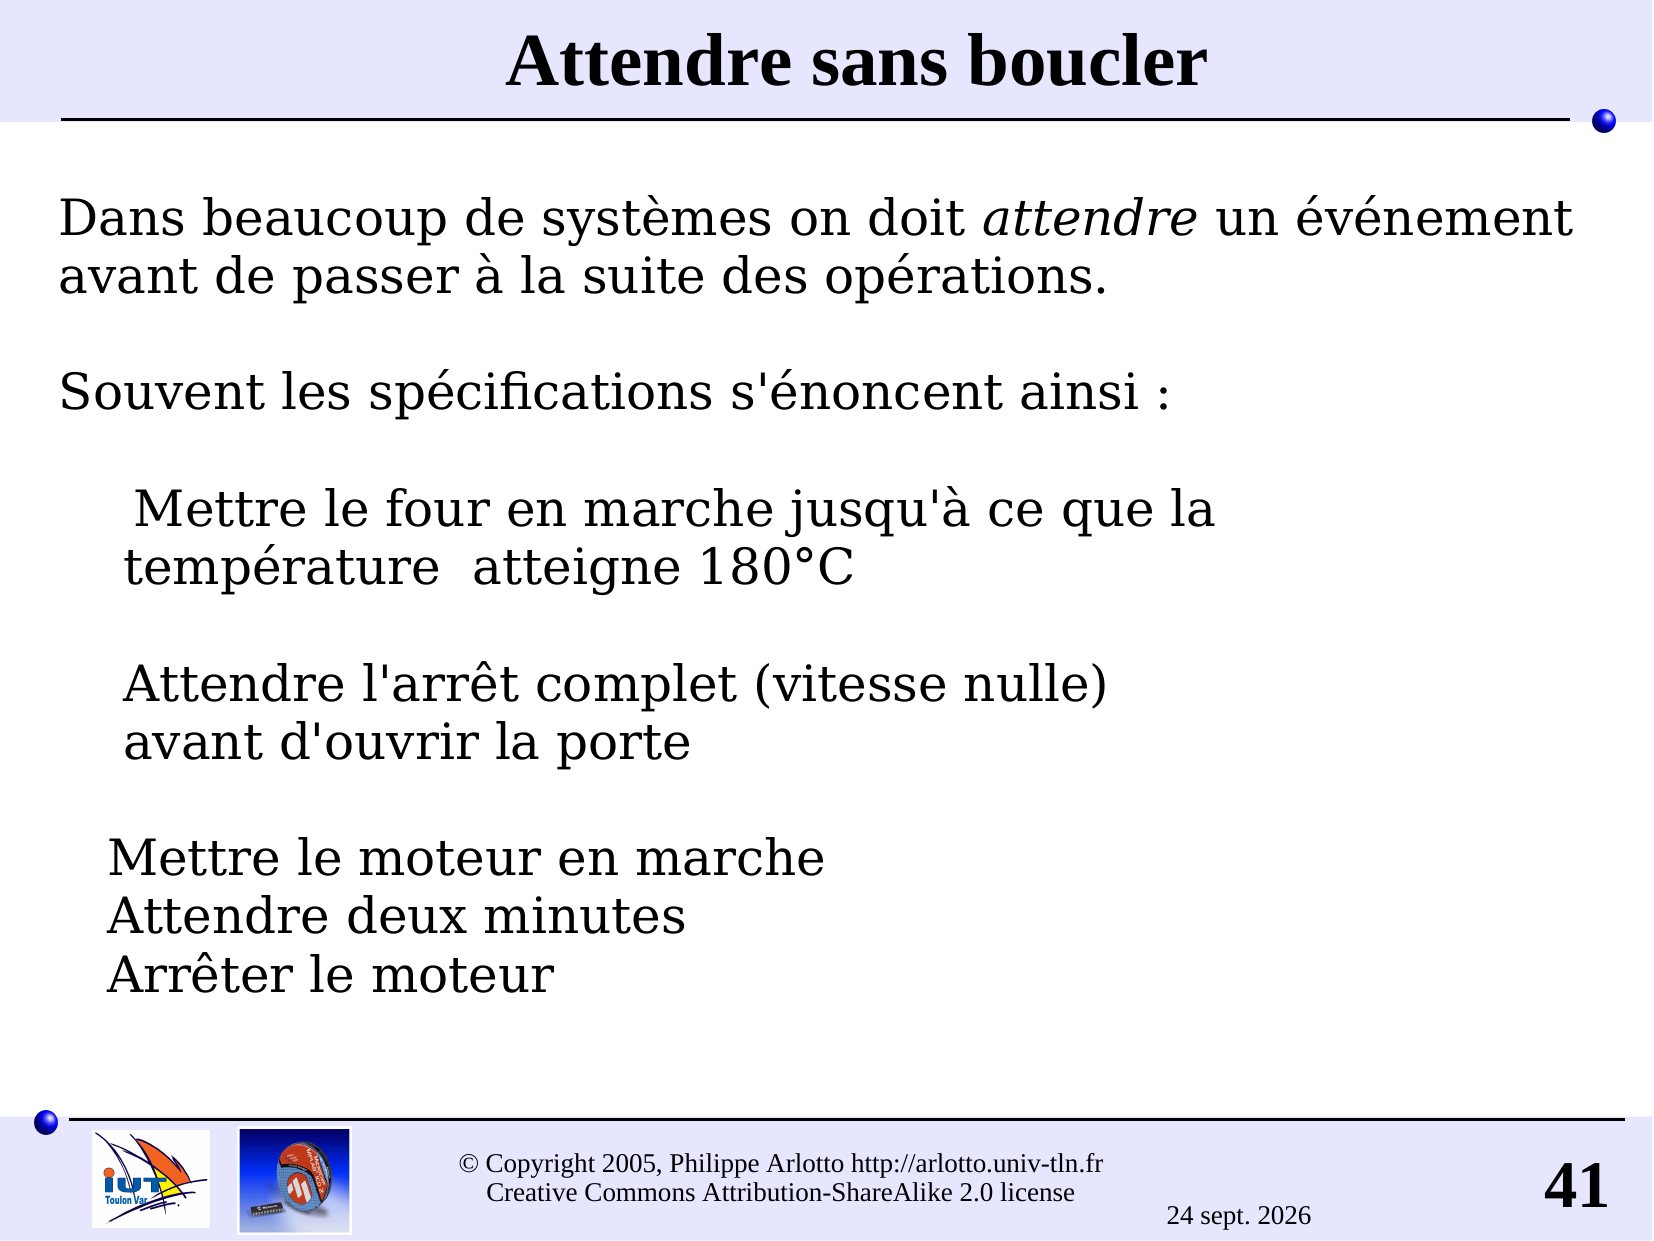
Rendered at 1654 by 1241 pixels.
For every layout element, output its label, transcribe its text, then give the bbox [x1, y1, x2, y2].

text_box Dans beaucoup de systèmes on doit attendre un événement avant de passer à la suite des opérations. Souvent les spécifications s'énoncent ainsi : Mettre le four en marche jusqu'à ce que la température atteigne 180°C Attendre l'arrêt complet (vitesse nulle) avant d'ouvrir la porte Mettre le moteur en marche Attendre deux minutes Arrêter le moteur [59, 188, 1575, 1004]
title Attendre sans boucler [95, 11, 1585, 110]
picture [237, 1126, 352, 1235]
